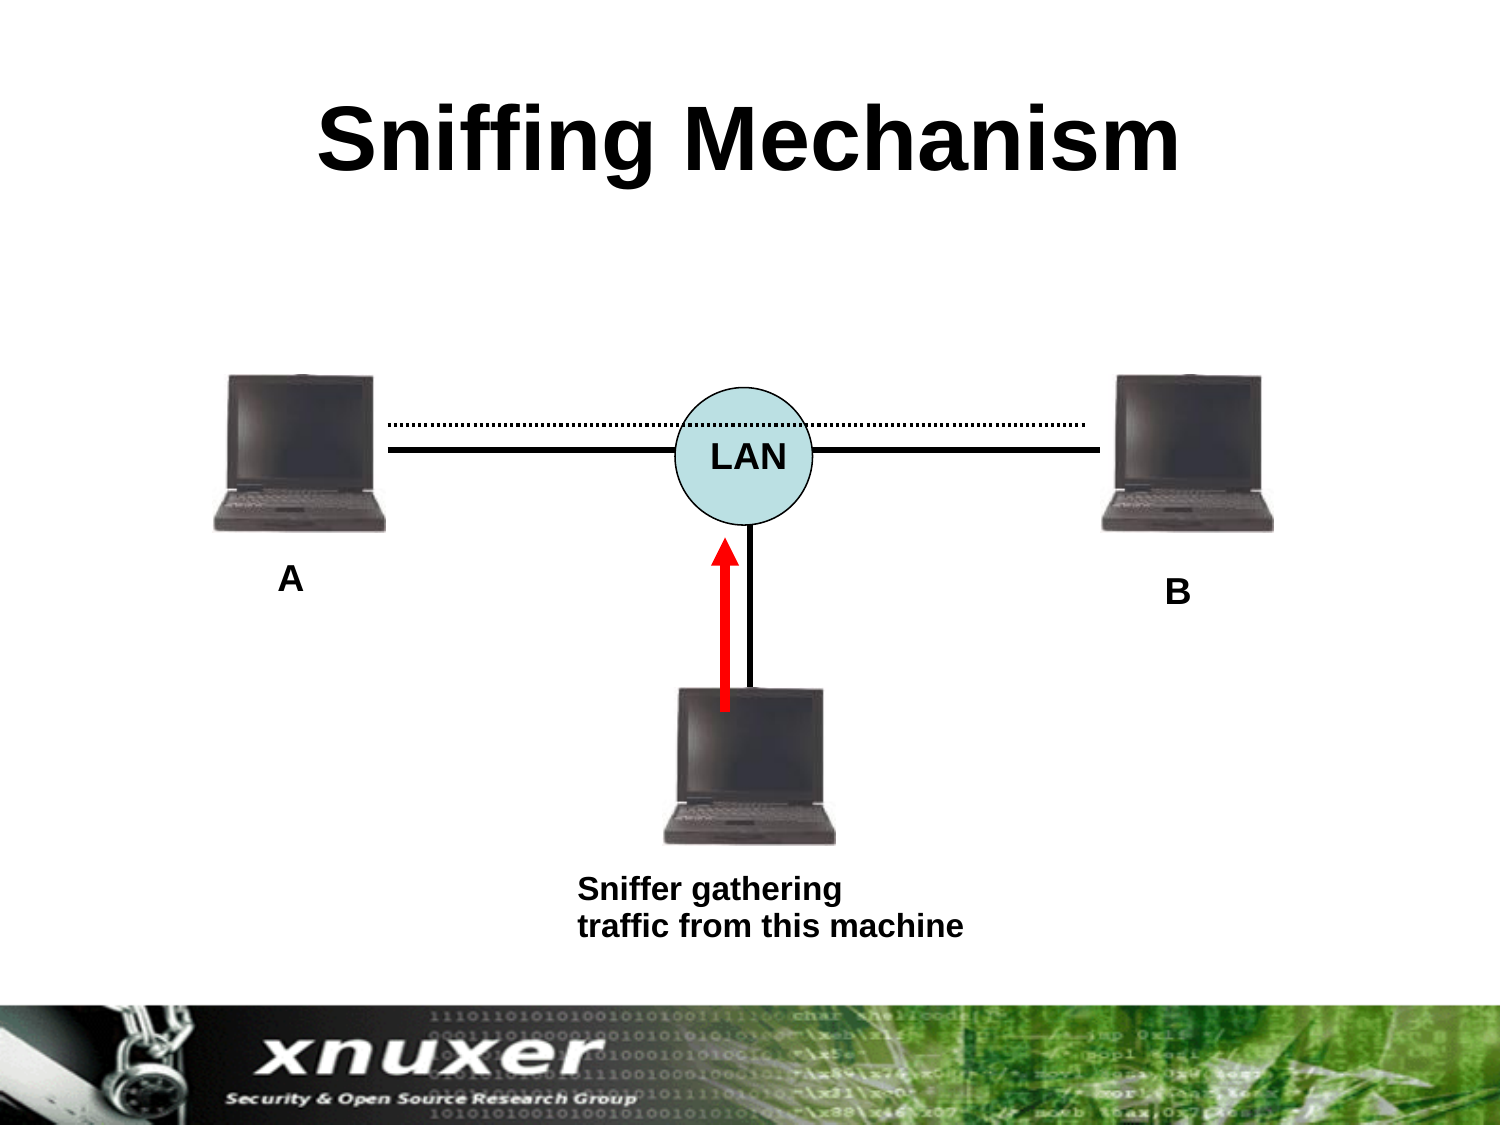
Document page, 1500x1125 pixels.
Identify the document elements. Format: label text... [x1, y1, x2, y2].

text_box Sniffer gathering traffic from this machine [562, 862, 980, 952]
text_box LAN [675, 387, 813, 526]
text_box B [1149, 562, 1207, 620]
text_box A [262, 549, 320, 608]
picture [0, 0, 1500, 1125]
title Sniffing Mechanism [75, 45, 1426, 233]
